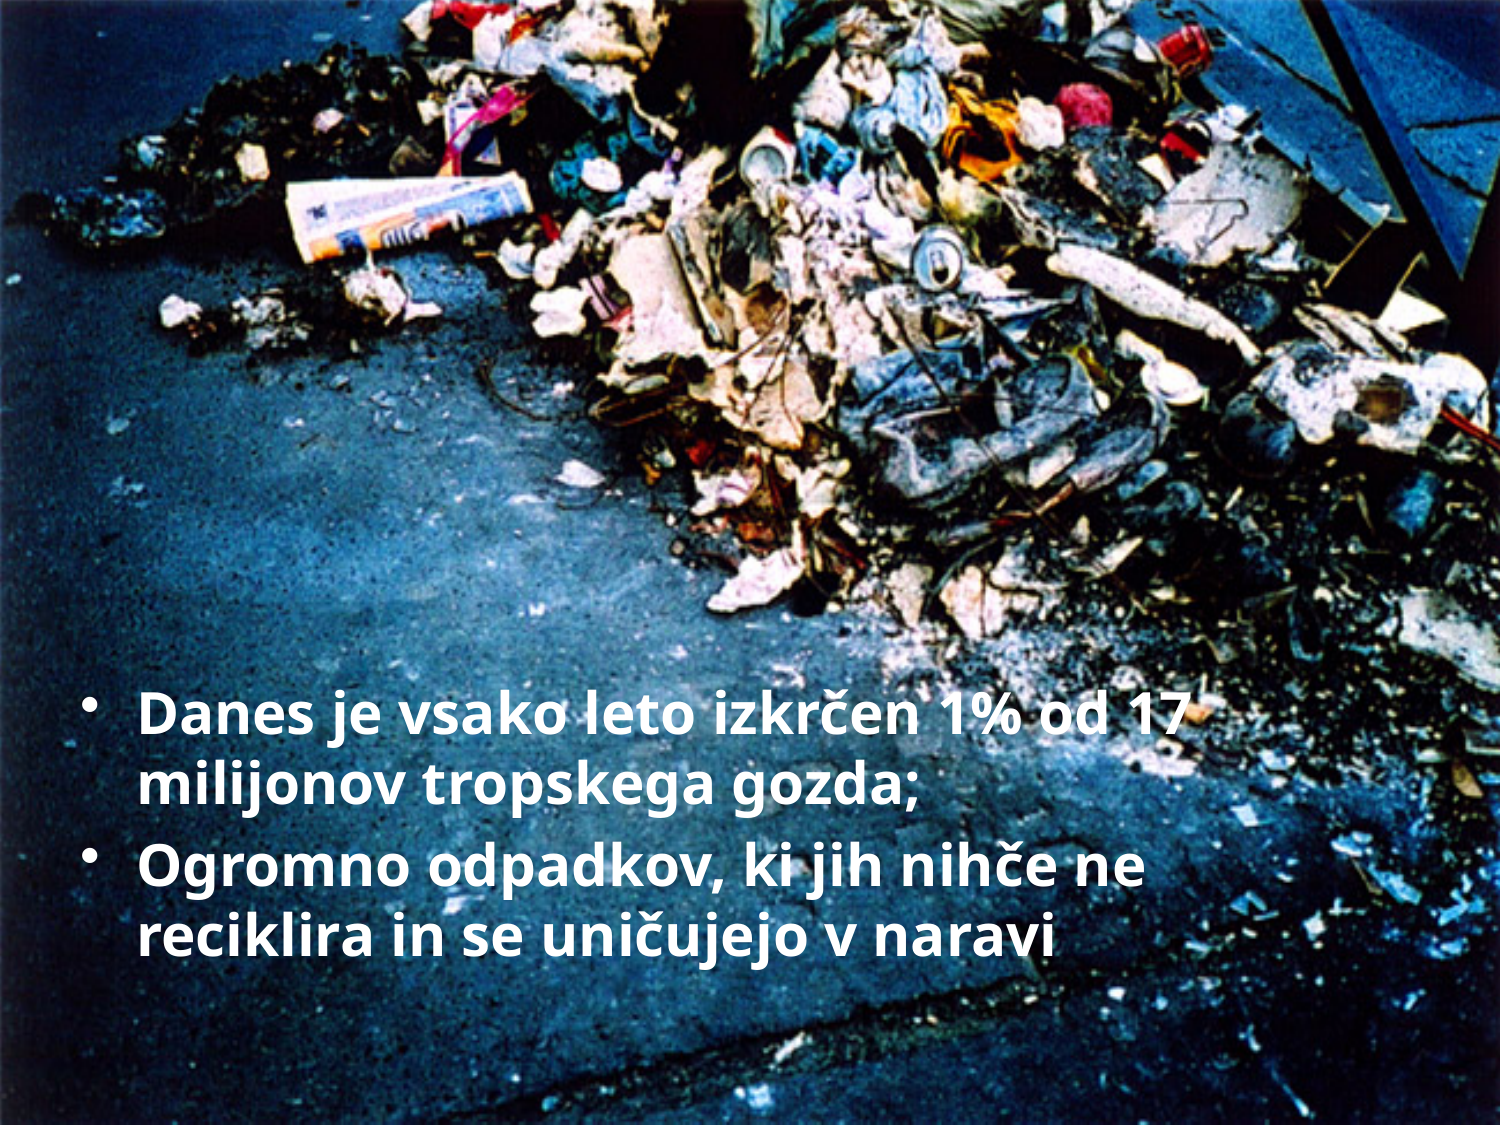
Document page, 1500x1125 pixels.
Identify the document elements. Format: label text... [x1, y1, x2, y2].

picture [0, 0, 1500, 1125]
list Danes je vsako leto izkrčen 1% od 17 milijonov tropskega gozda; Ogromno odpadkov, ki jih nihče ne reciklira in se uničujejo v naravi [64, 668, 1415, 1028]
